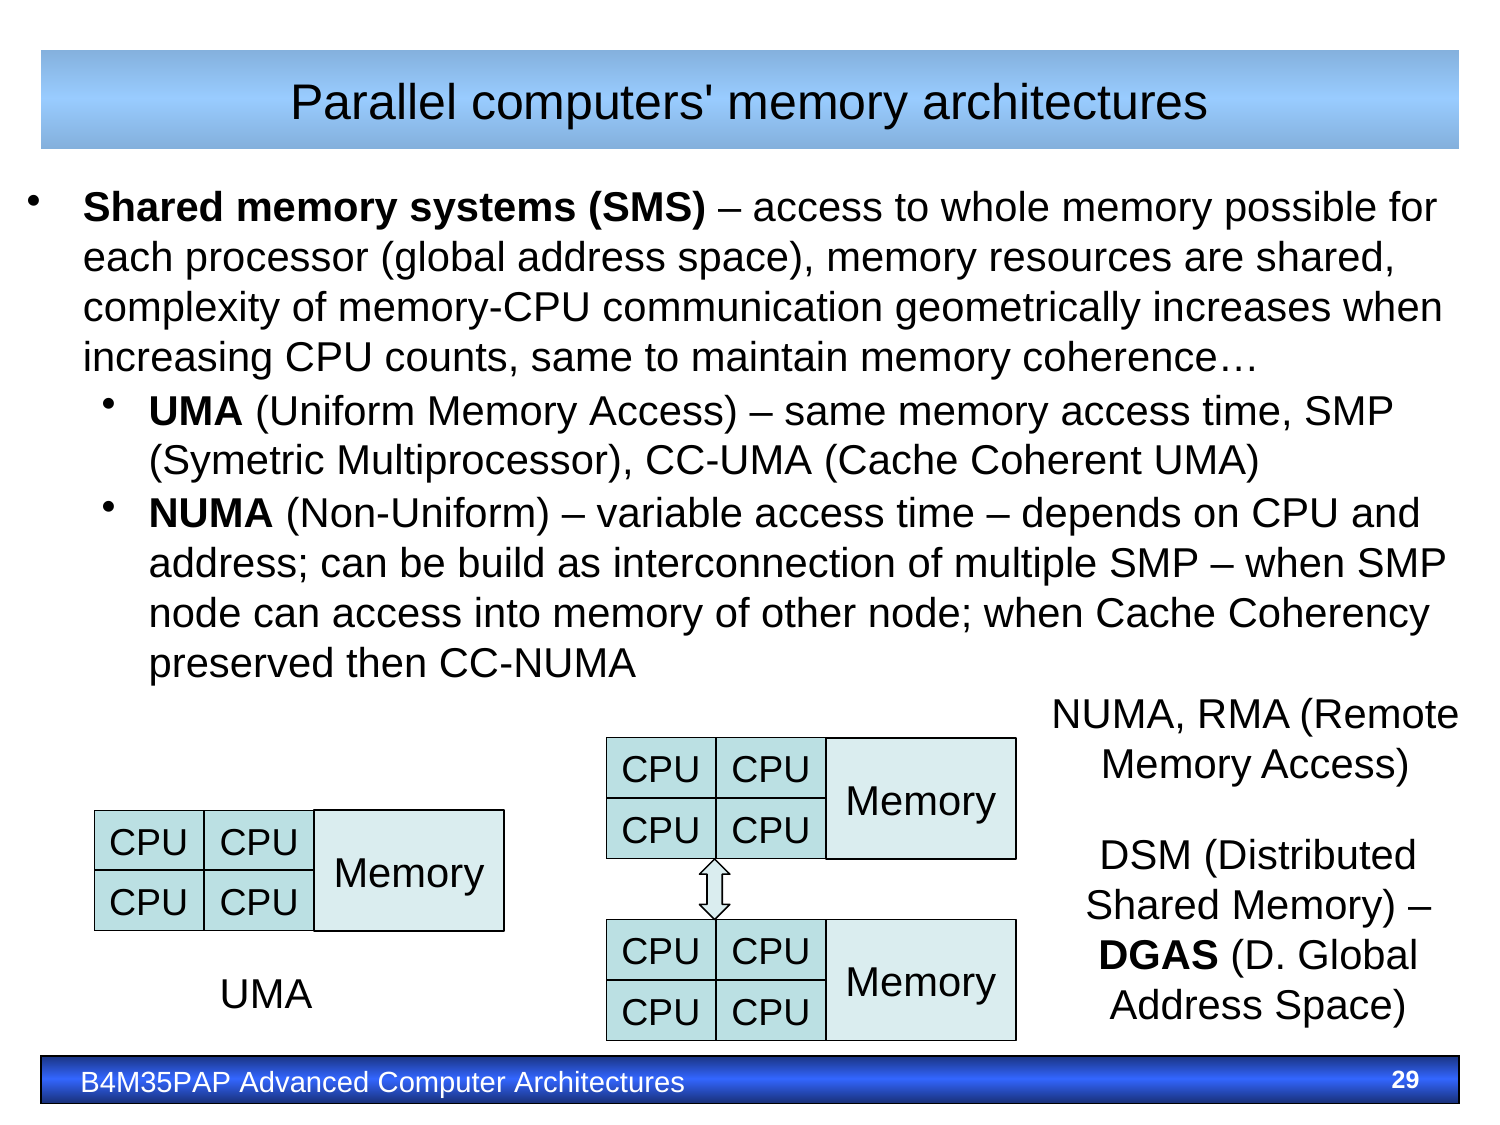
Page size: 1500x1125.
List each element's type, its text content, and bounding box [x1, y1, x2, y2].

text_box Memory [826, 737, 1016, 859]
text_box CPU [204, 810, 314, 870]
text_box CPU [606, 919, 716, 980]
title Parallel computers' memory architectures [41, 50, 1459, 149]
text_box CPU [716, 919, 826, 980]
text_box Memory [826, 919, 1016, 1041]
text_box CPU [716, 980, 826, 1041]
text_box CPU [94, 810, 204, 870]
text_box Memory [314, 810, 504, 932]
text_box CPU [606, 737, 716, 798]
text_box UMA [204, 959, 328, 1024]
text_box CPU [606, 980, 716, 1041]
text_box NUMA, RMA (Remote Memory Access) [1034, 679, 1477, 795]
text_box CPU [606, 798, 716, 859]
text_box DSM (Distributed Shared Memory) – DGAS (D. Global Address Space) [1057, 820, 1459, 1036]
text_box CPU [716, 798, 826, 859]
text_box CPU [716, 737, 826, 798]
list Shared memory systems (SMS) – access to whole memory possible for each processor (global address space), memory resources are shared, complexity of memory-CPU communication geometrically increases when increasing CPU counts, same to maintain memory coherence… UMA (Uniform Memory Access) – same memory access time, SMP (Symetric Multiprocessor), CC-UMA (Cache Coherent UMA) NUMA (Non-Uniform) – variable access time – depends on CPU and address; can be build as interconnection of multiple SMP – when SMP node can access into memory of other node; when Cache Coherency preserved then CC-NUMA [11, 172, 1489, 705]
text_box [699, 859, 730, 920]
text_box CPU [204, 870, 314, 931]
text_box CPU [94, 870, 204, 931]
